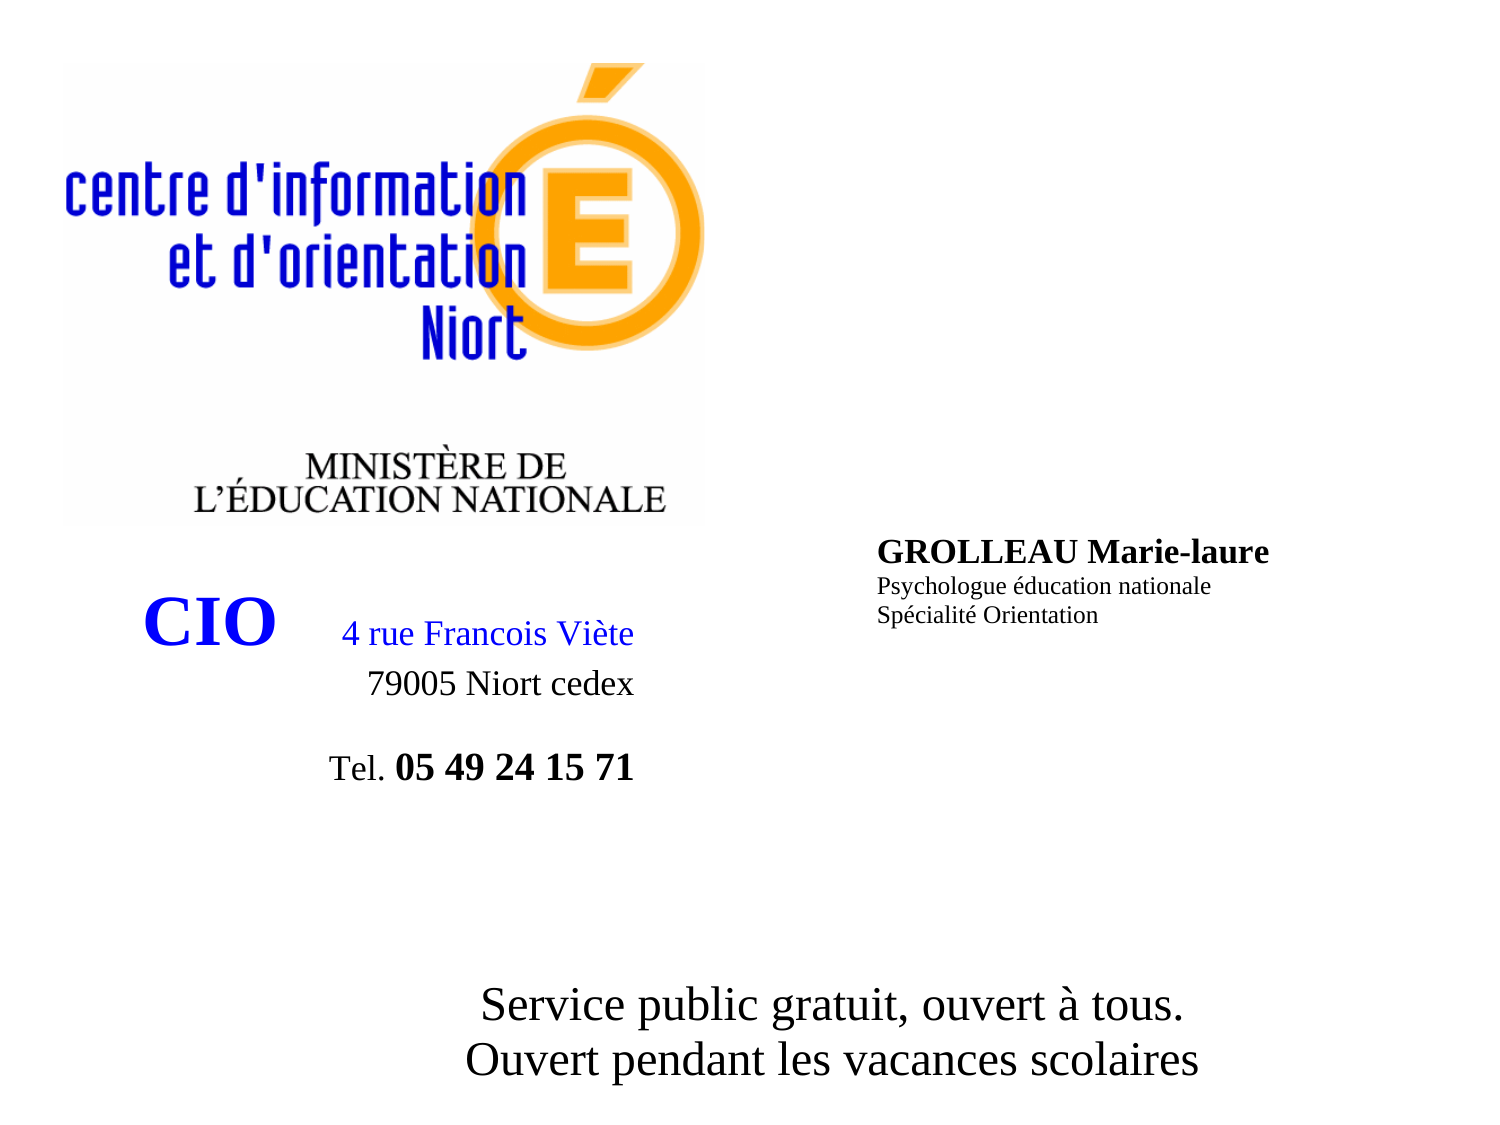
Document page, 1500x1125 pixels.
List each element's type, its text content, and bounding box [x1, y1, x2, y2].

text_box Service public gratuit, ouvert à tous. Ouvert pendant les vacances scolaires [330, 968, 1335, 1095]
picture [63, 63, 705, 526]
text_box GROLLEAU Marie-laure Psychologue éducation nationale Spécialité Orientation [862, 523, 1500, 638]
text_box CIO 4 rue Francois Viète 79005 Niort cedex Tel. 05 49 24 15 71 [88, 572, 650, 798]
